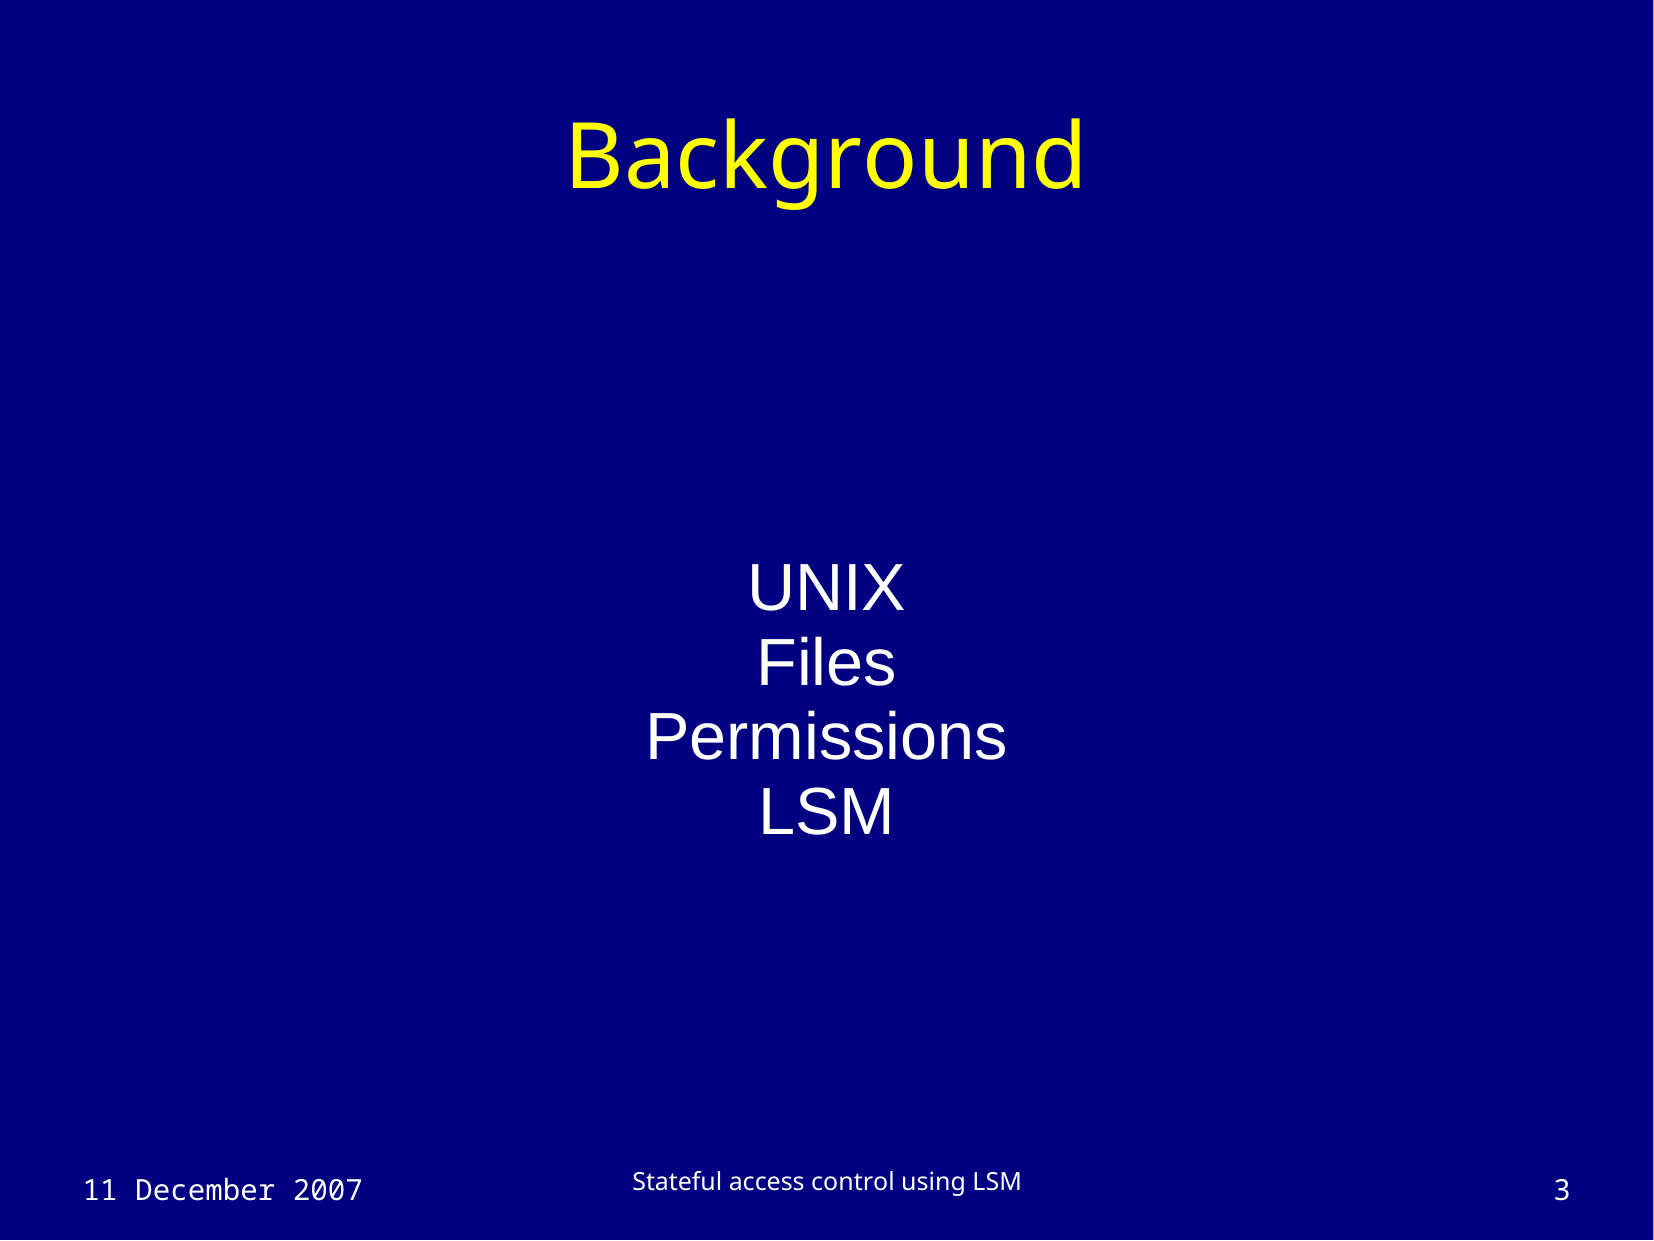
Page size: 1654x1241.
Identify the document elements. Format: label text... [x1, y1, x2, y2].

subtitle UNIX Files Permissions LSM [82, 297, 1571, 1102]
title Background [82, 56, 1571, 250]
